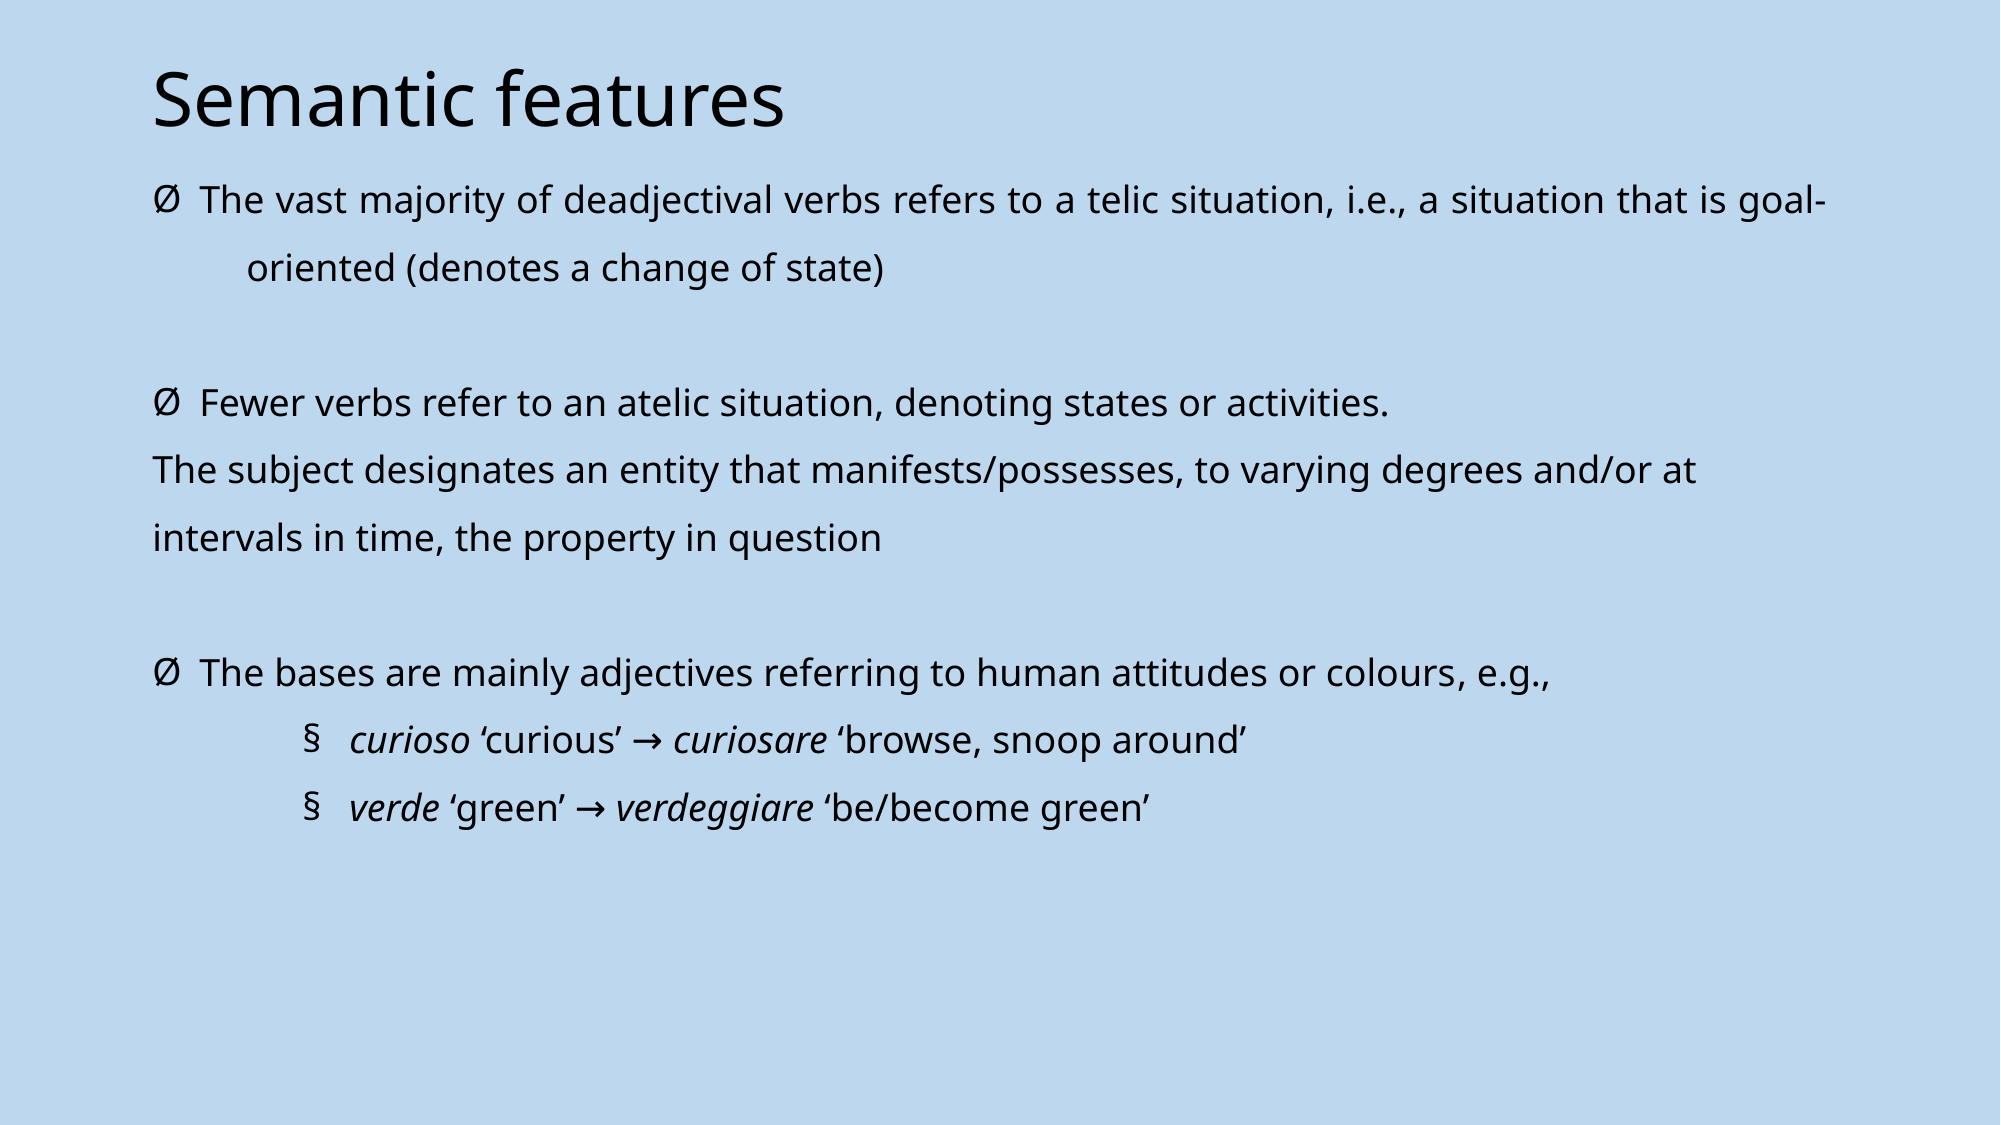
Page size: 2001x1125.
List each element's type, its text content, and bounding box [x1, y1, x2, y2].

text_box Semantic features [137, 54, 1863, 272]
text_box The vast majority of deadjectival verbs refers to a telic situation, i.e., a situation that is goal-oriented (denotes a change of state) Fewer verbs refer to an atelic situation, denoting states or activities. The subject designates an entity that manifests/possesses, to varying degrees and/or at intervals in time, the property in question The bases are mainly adjectives referring to human attitudes or colours, e.g., curioso ‘curious’ → curiosare ‘browse, snoop around’ verde ‘green’ → verdeggiare ‘be/become green’ [137, 145, 1844, 836]
